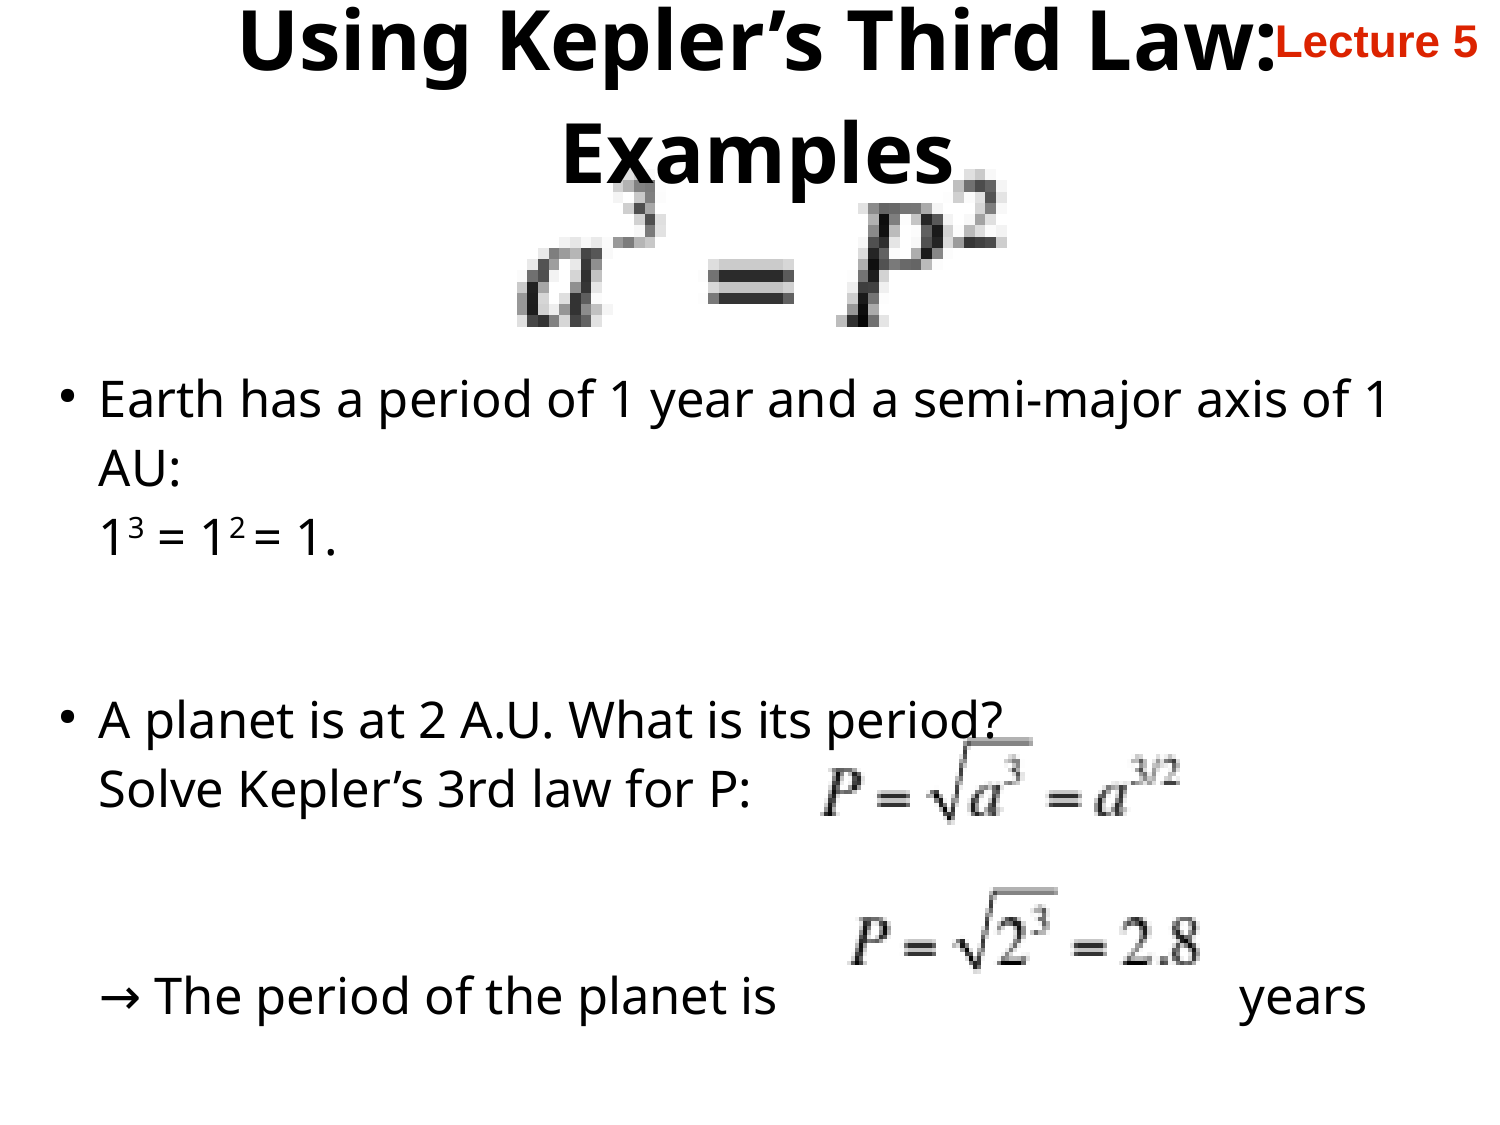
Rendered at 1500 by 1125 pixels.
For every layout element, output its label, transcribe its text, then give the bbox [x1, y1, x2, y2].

picture [839, 874, 1209, 975]
title Using Kepler’s Third Law: Examples [45, 27, 1471, 163]
list Earth has a period of 1 year and a semi-major axis of 1 AU: 13 = 12 = 1. A planet is at 2 A.U. What is its period? Solve Kepler’s 3rd law for P: → The period of the planet is years [45, 179, 1471, 1036]
picture [812, 725, 1186, 826]
picture [496, 136, 1019, 351]
text_box Lecture 5 [1260, 8, 1500, 76]
